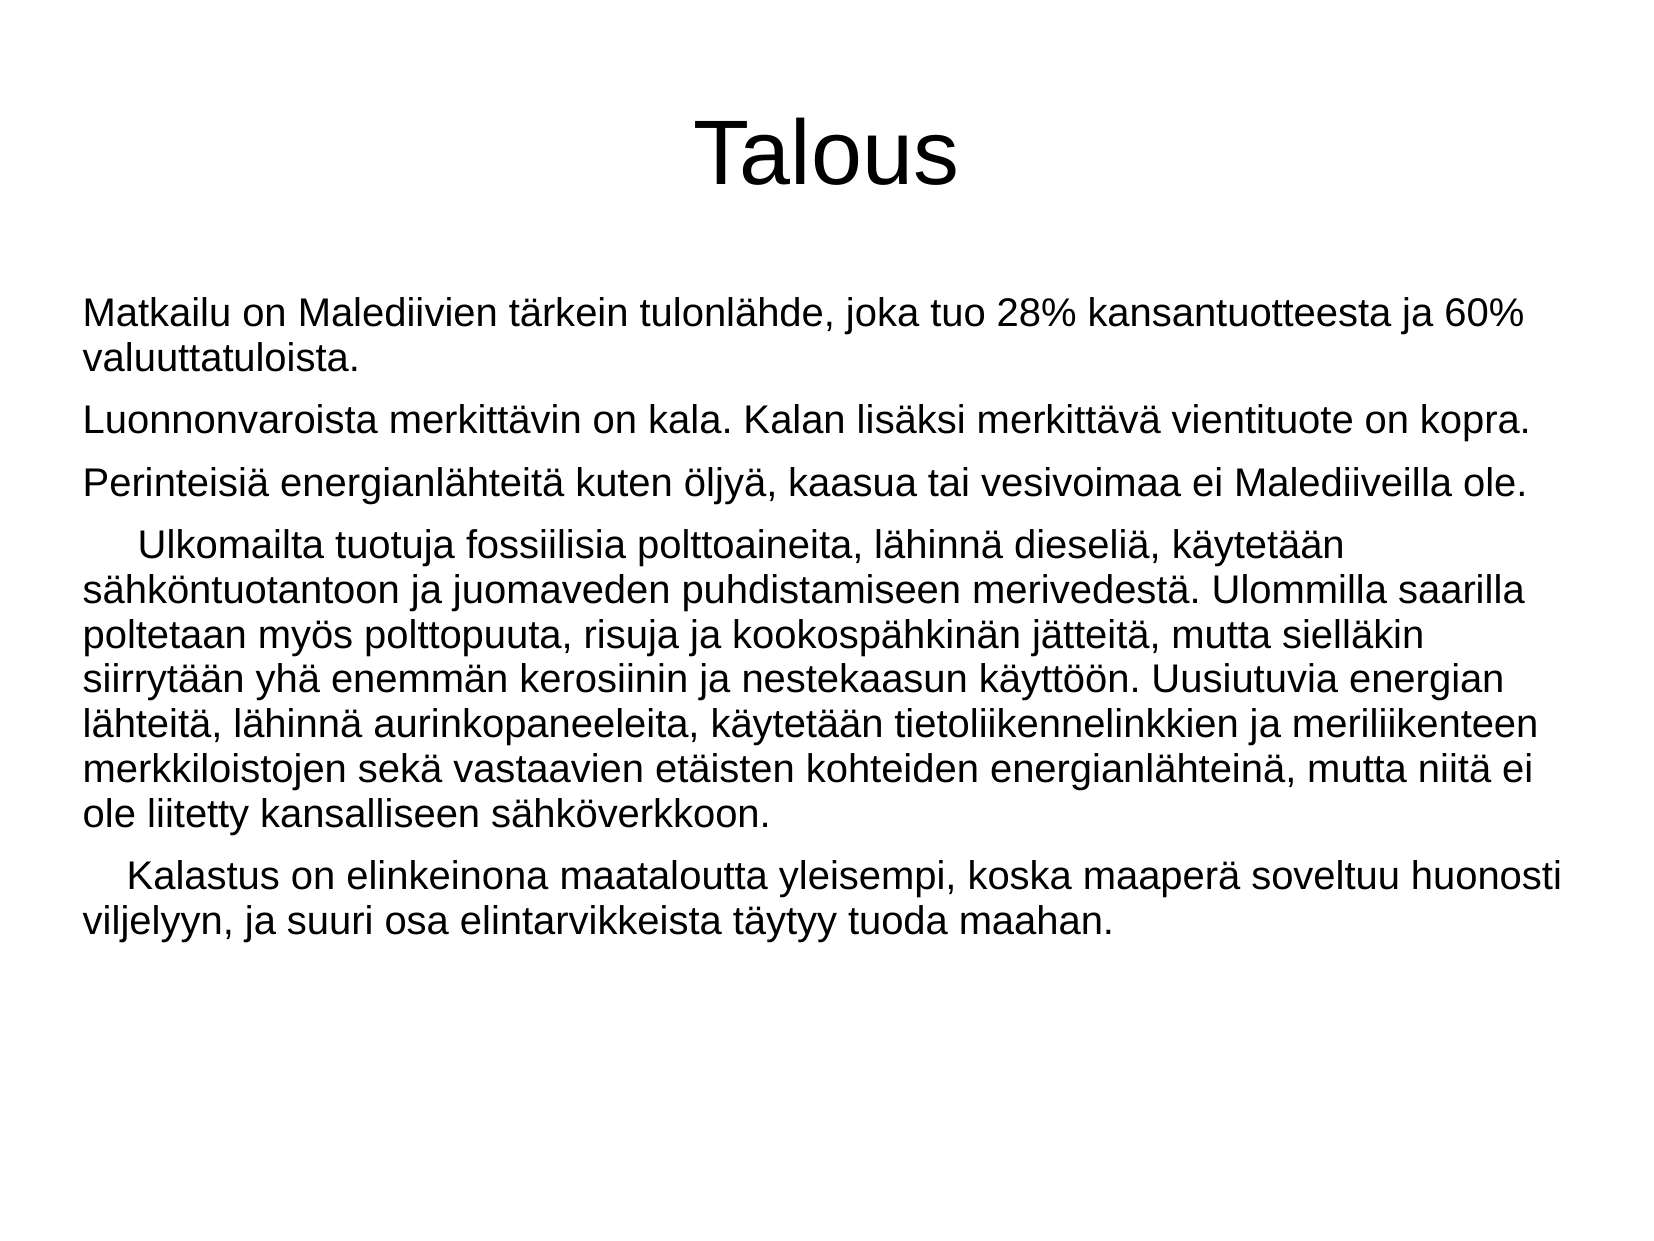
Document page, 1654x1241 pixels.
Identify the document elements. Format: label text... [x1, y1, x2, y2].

title Talous [82, 49, 1571, 257]
list Matkailu on Malediivien tärkein tulonlähde, joka tuo 28% kansantuotteesta ja 60% valuuttatuloista. Luonnonvaroista merkittävin on kala. Kalan lisäksi merkittävä vientituote on kopra. Perinteisiä energianlähteitä kuten öljyä, kaasua tai vesivoimaa ei Malediiveilla ole. Ulkomailta tuotuja fossiilisia polttoaineita, lähinnä dieseliä, käytetään sähköntuotantoon ja juomaveden puhdistamiseen merivedestä. Ulommilla saarilla poltetaan myös polttopuuta, risuja ja kookospähkinän jätteitä, mutta sielläkin siirrytään yhä enemmän kerosiinin ja nestekaasun käyttöön. Uusiutuvia energian lähteitä, lähinnä aurinkopaneeleita, käytetään tietoliikennelinkkien ja meriliikenteen merkkiloistojen sekä vastaavien etäisten kohteiden energianlähteinä, mutta niitä ei ole liitetty kansalliseen sähköverkkoon. Kalastus on elinkeinona maataloutta yleisempi, koska maaperä soveltuu huonosti viljelyyn, ja suuri osa elintarvikkeista täytyy tuoda maahan. [82, 290, 1571, 1010]
